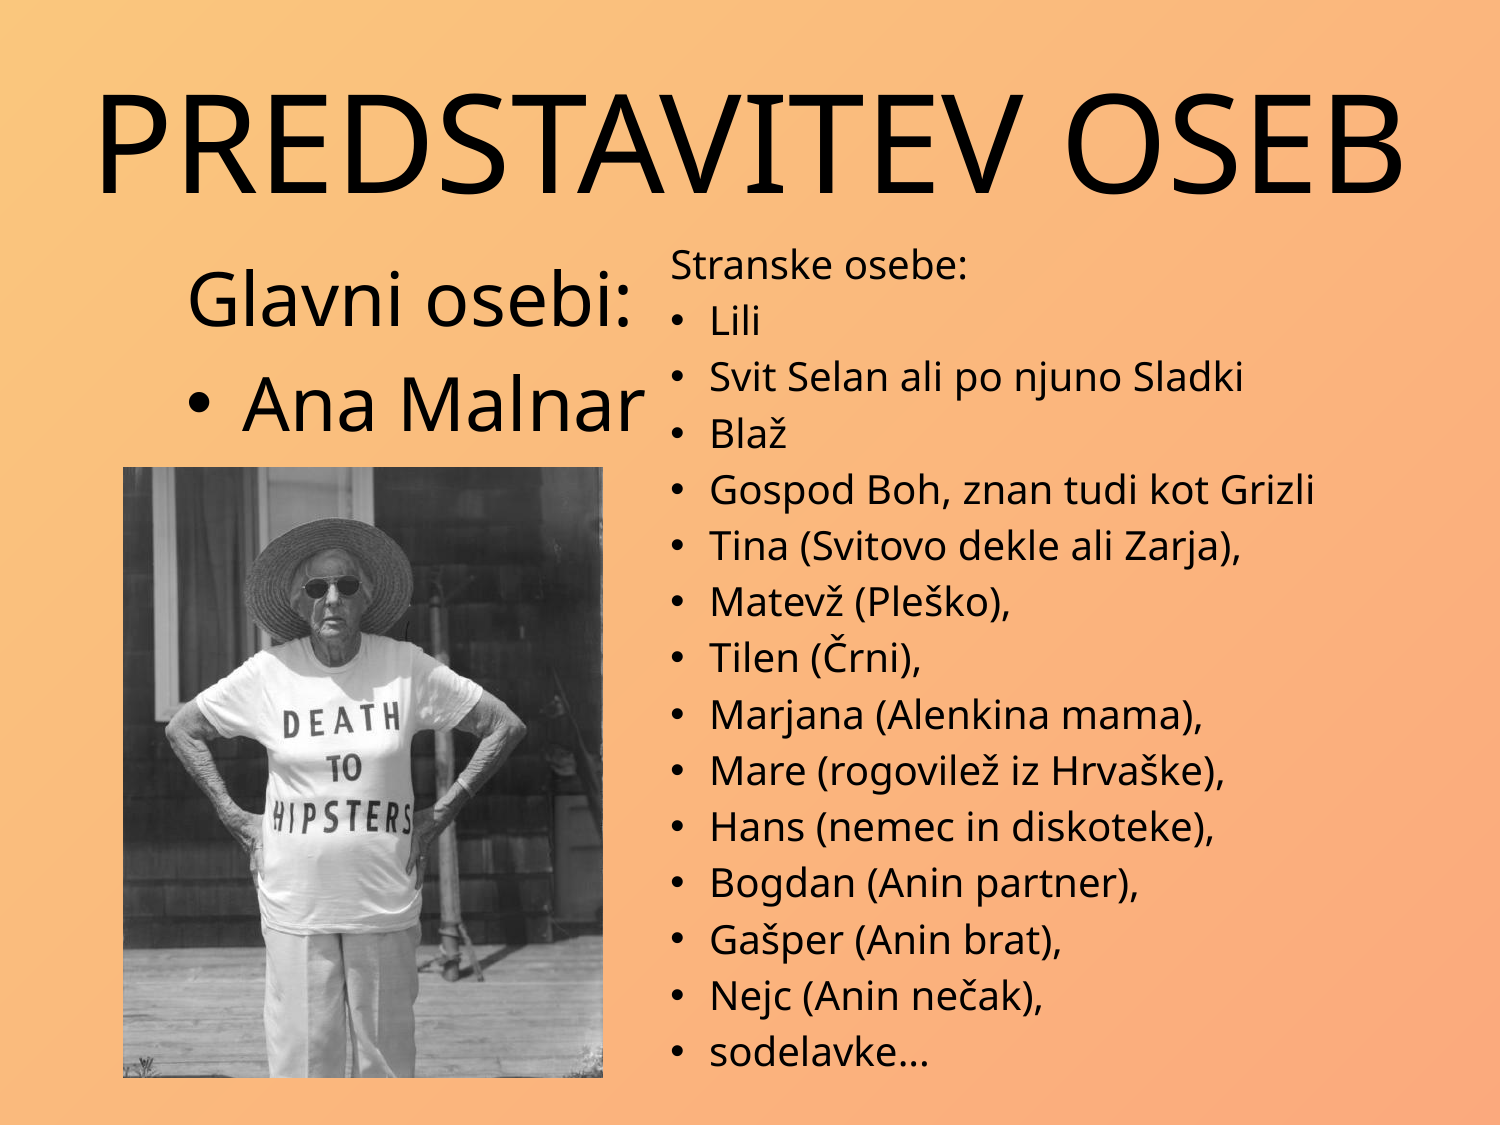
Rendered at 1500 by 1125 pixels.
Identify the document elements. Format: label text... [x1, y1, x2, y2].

list Glavni osebi: Ana Malnar Alenka [171, 243, 655, 986]
list Stranske osebe: Lili Svit Selan ali po njuno Sladki Blaž Gospod Boh, znan tudi kot Grizli Tina (Svitovo dekle ali Zarja), Matevž (Pleško), Tilen (Črni), Marjana (Alenkina mama), Mare (rogovilež iz Hrvaške), Hans (nemec in diskoteke), Bogdan (Anin partner), Gašper (Anin brat), Nejc (Anin nečak), sodelavke... [655, 231, 1436, 1095]
picture [123, 467, 603, 1078]
title PREDSTAVITEV OSEB [75, 45, 1425, 233]
